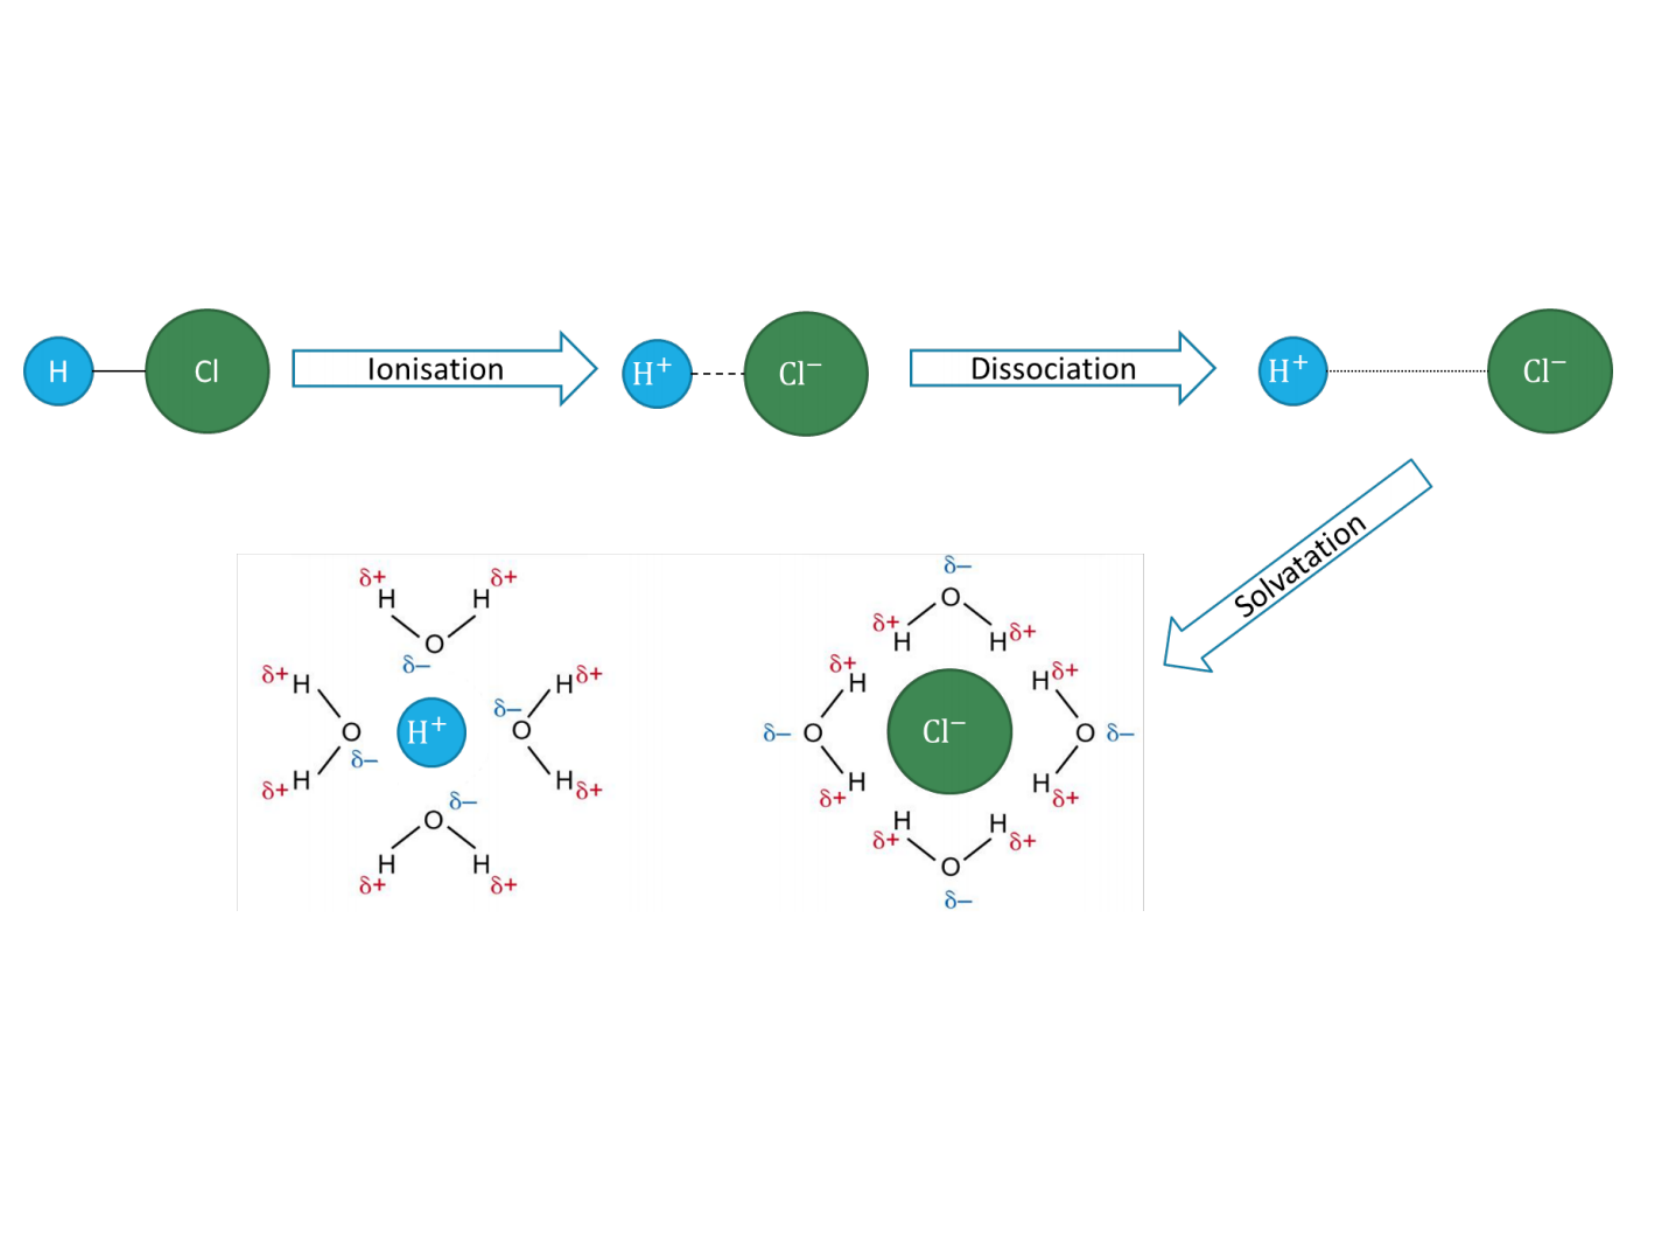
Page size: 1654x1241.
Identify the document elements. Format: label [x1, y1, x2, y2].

picture [0, 298, 1654, 945]
